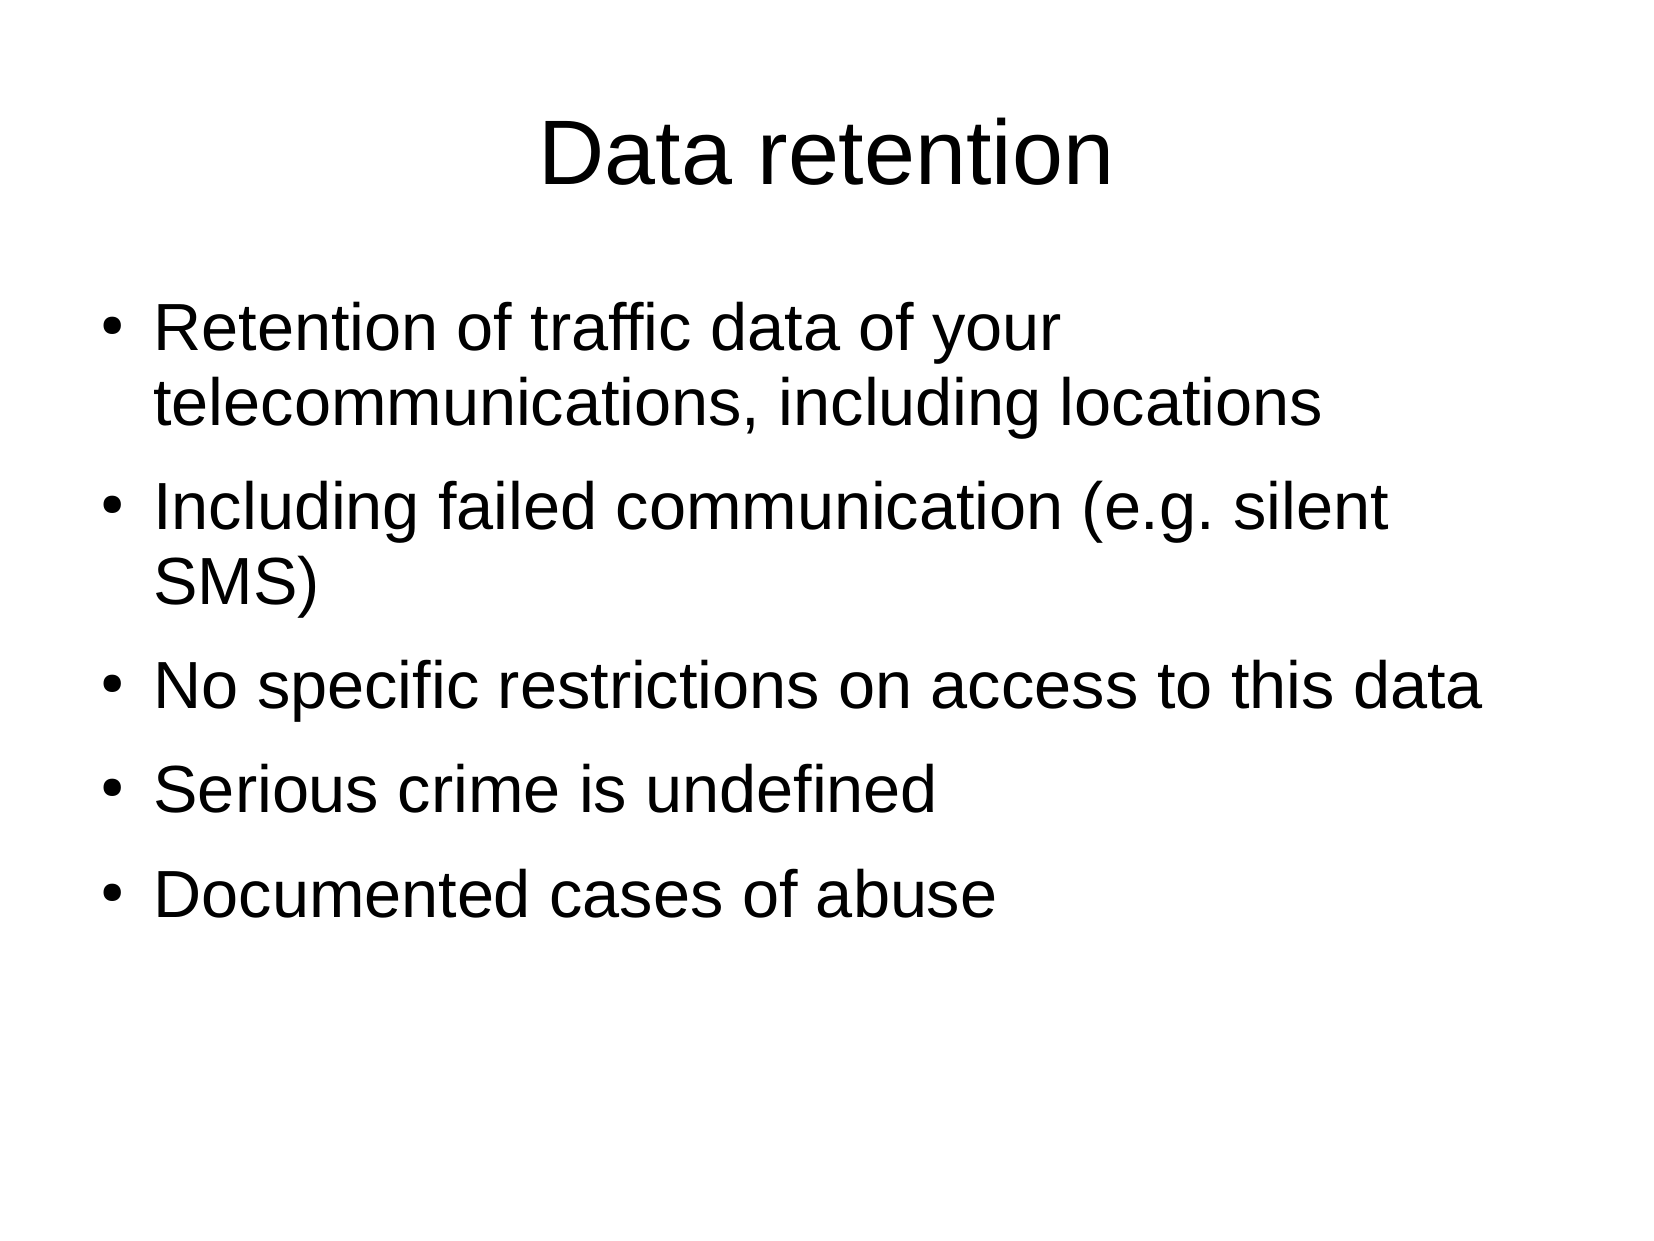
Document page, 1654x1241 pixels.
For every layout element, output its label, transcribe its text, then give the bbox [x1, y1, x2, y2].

title Data retention [82, 49, 1571, 257]
list Retention of traffic data of your telecommunications, including locations Including failed communication (e.g. silent SMS) No specific restrictions on access to this data Serious crime is undefined Documented cases of abuse [82, 290, 1571, 1109]
